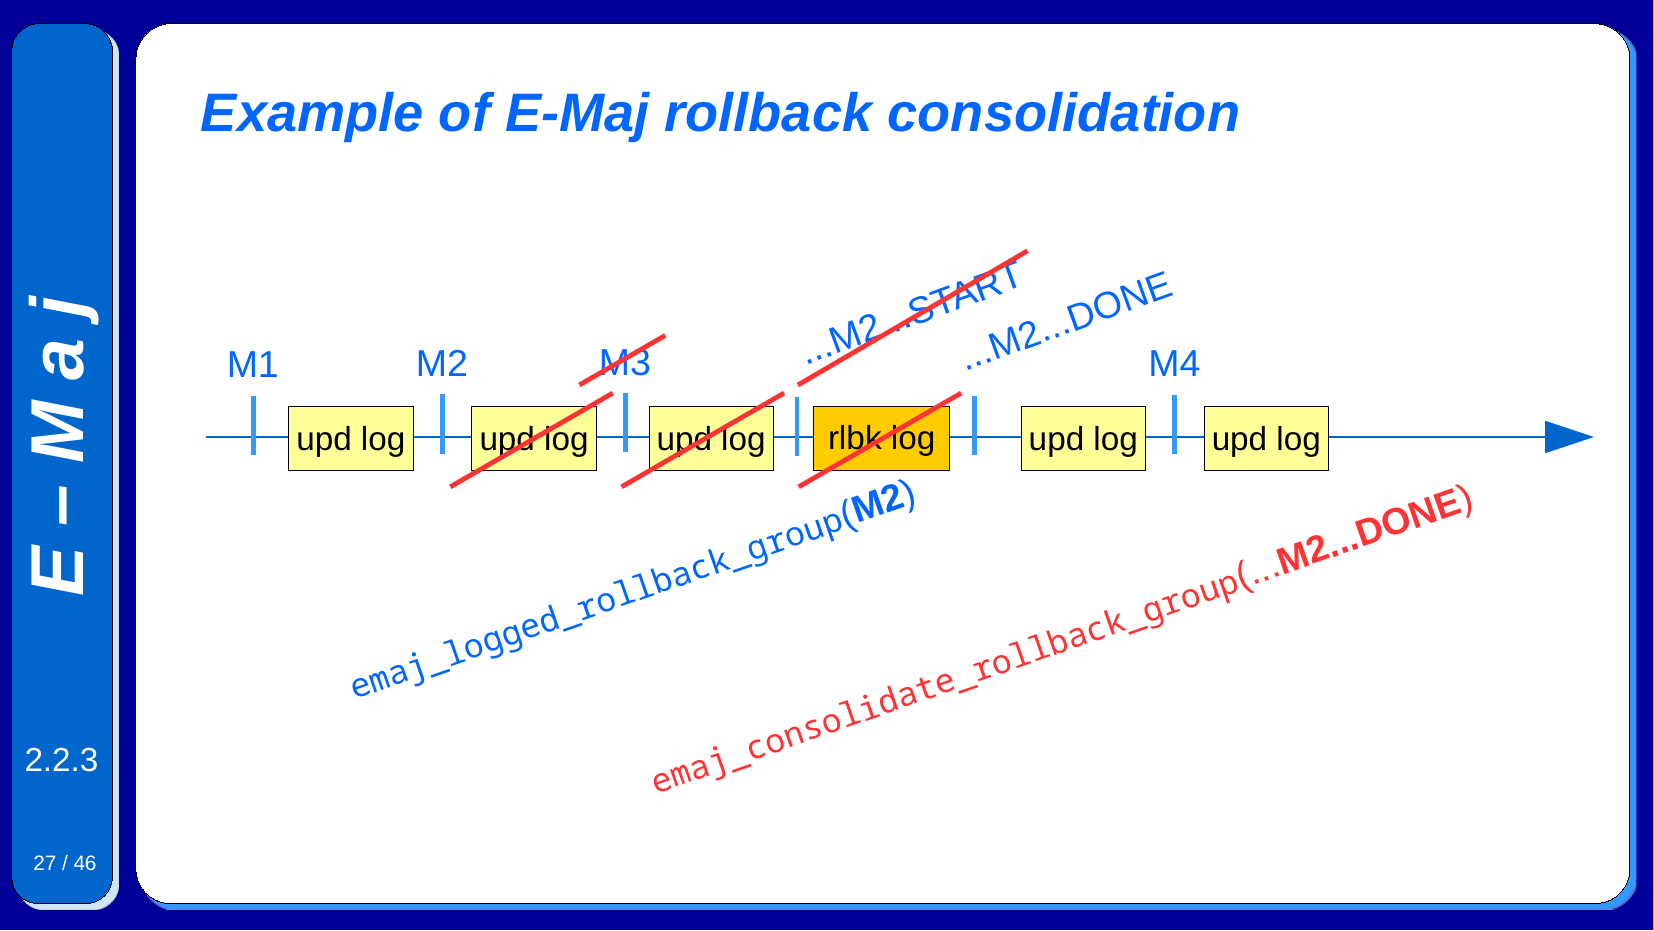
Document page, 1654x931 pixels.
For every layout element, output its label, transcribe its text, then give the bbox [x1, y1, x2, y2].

text_box upd log [288, 406, 414, 471]
text_box upd log [485, 406, 597, 471]
text_box M3 [584, 339, 666, 392]
text_box emaj_consolidate_rollback_group(...M2...DONE) [627, 462, 1499, 825]
text_box upd log [656, 406, 774, 471]
text_box M2 [401, 335, 483, 393]
text_box M4 [1133, 335, 1216, 393]
text_box rlbk log [813, 406, 932, 471]
title Example of E-Maj rollback consolidation [200, 34, 1575, 191]
text_box ...M2...START [777, 241, 1046, 383]
text_box M1 [212, 336, 294, 394]
text_box upd log [471, 406, 583, 471]
text_box rlbk log [833, 406, 950, 471]
text_box upd log [1204, 406, 1329, 471]
text_box upd log [649, 406, 755, 467]
text_box ...M2...DONE [937, 250, 1195, 391]
text_box upd log [1021, 406, 1146, 471]
text_box M3 [584, 334, 661, 378]
text_box emaj_logged_rollback_group(M2) [326, 471, 941, 731]
